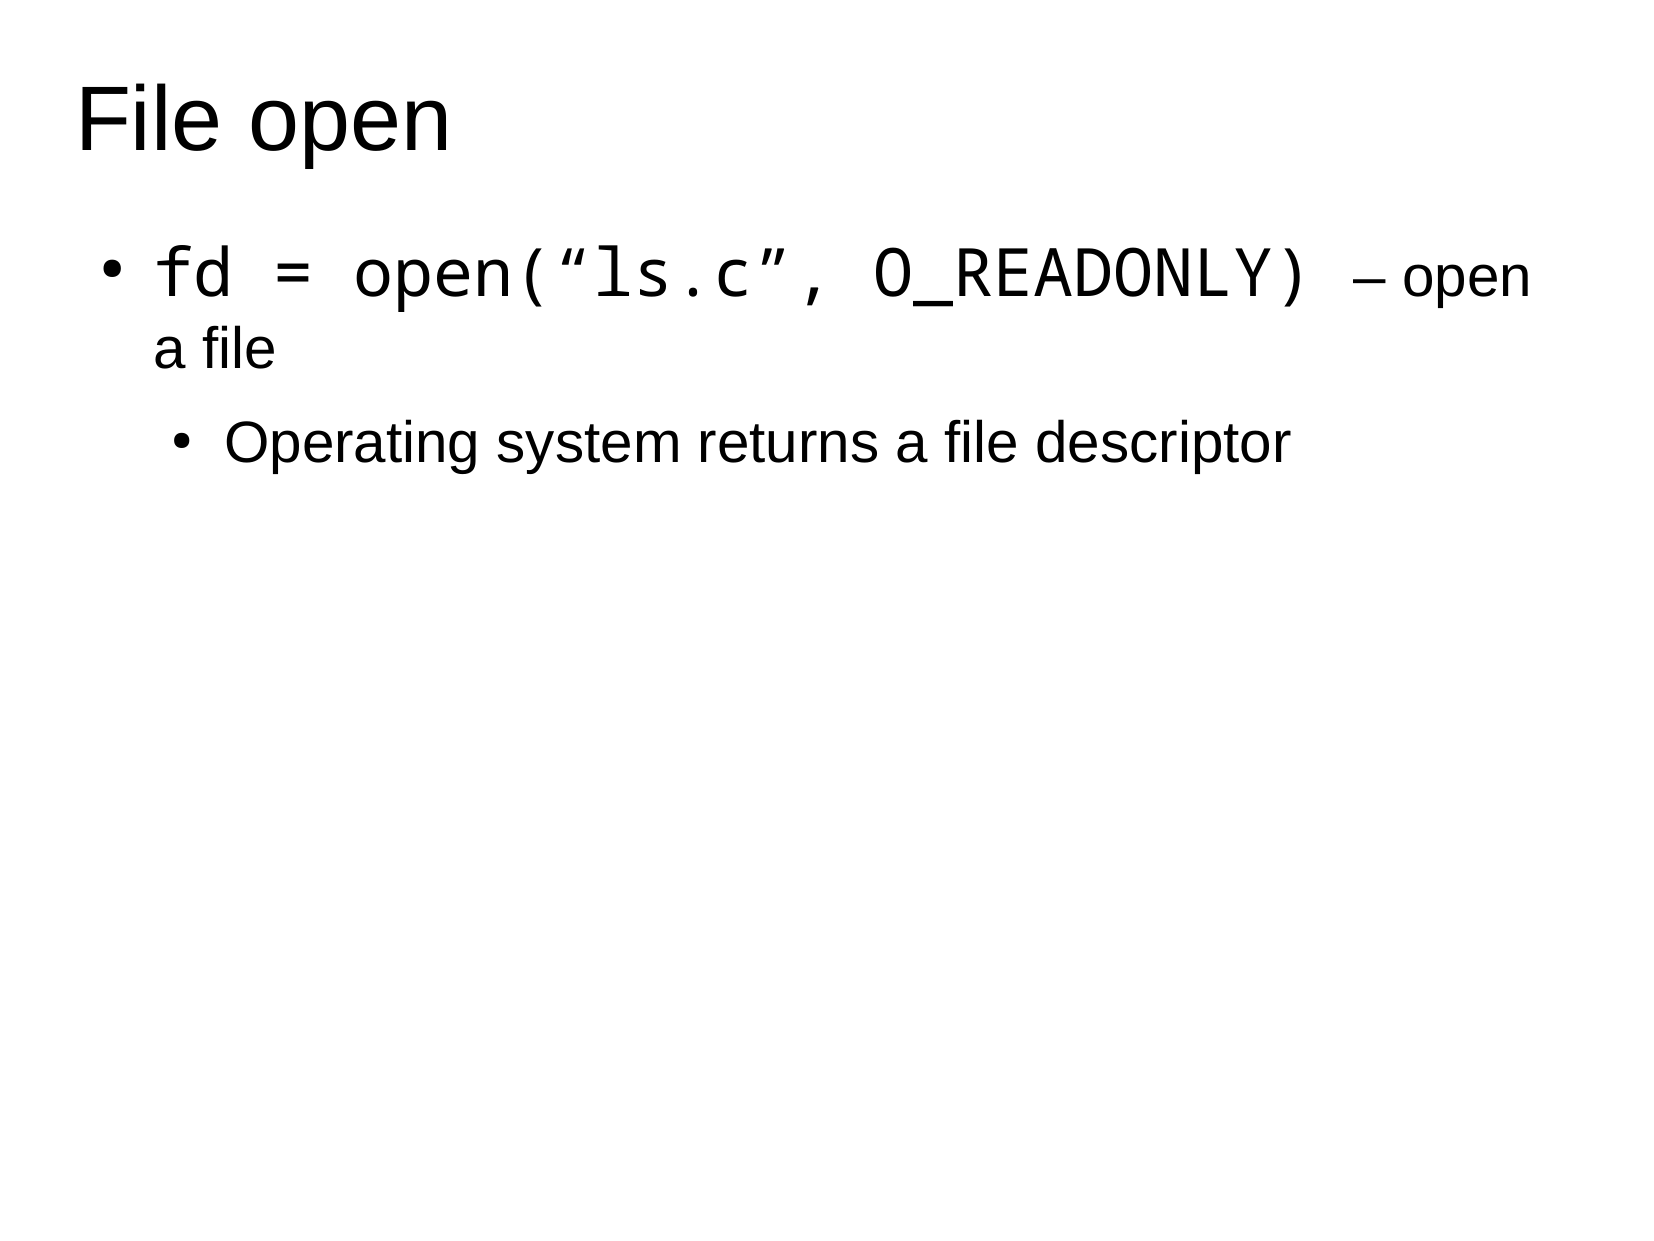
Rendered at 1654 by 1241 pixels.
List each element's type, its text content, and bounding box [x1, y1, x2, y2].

title File open [75, 49, 1538, 188]
list fd = open(“ls.c”, O_READONLY) – open a file Operating system returns a file descriptor [82, 225, 1571, 1163]
